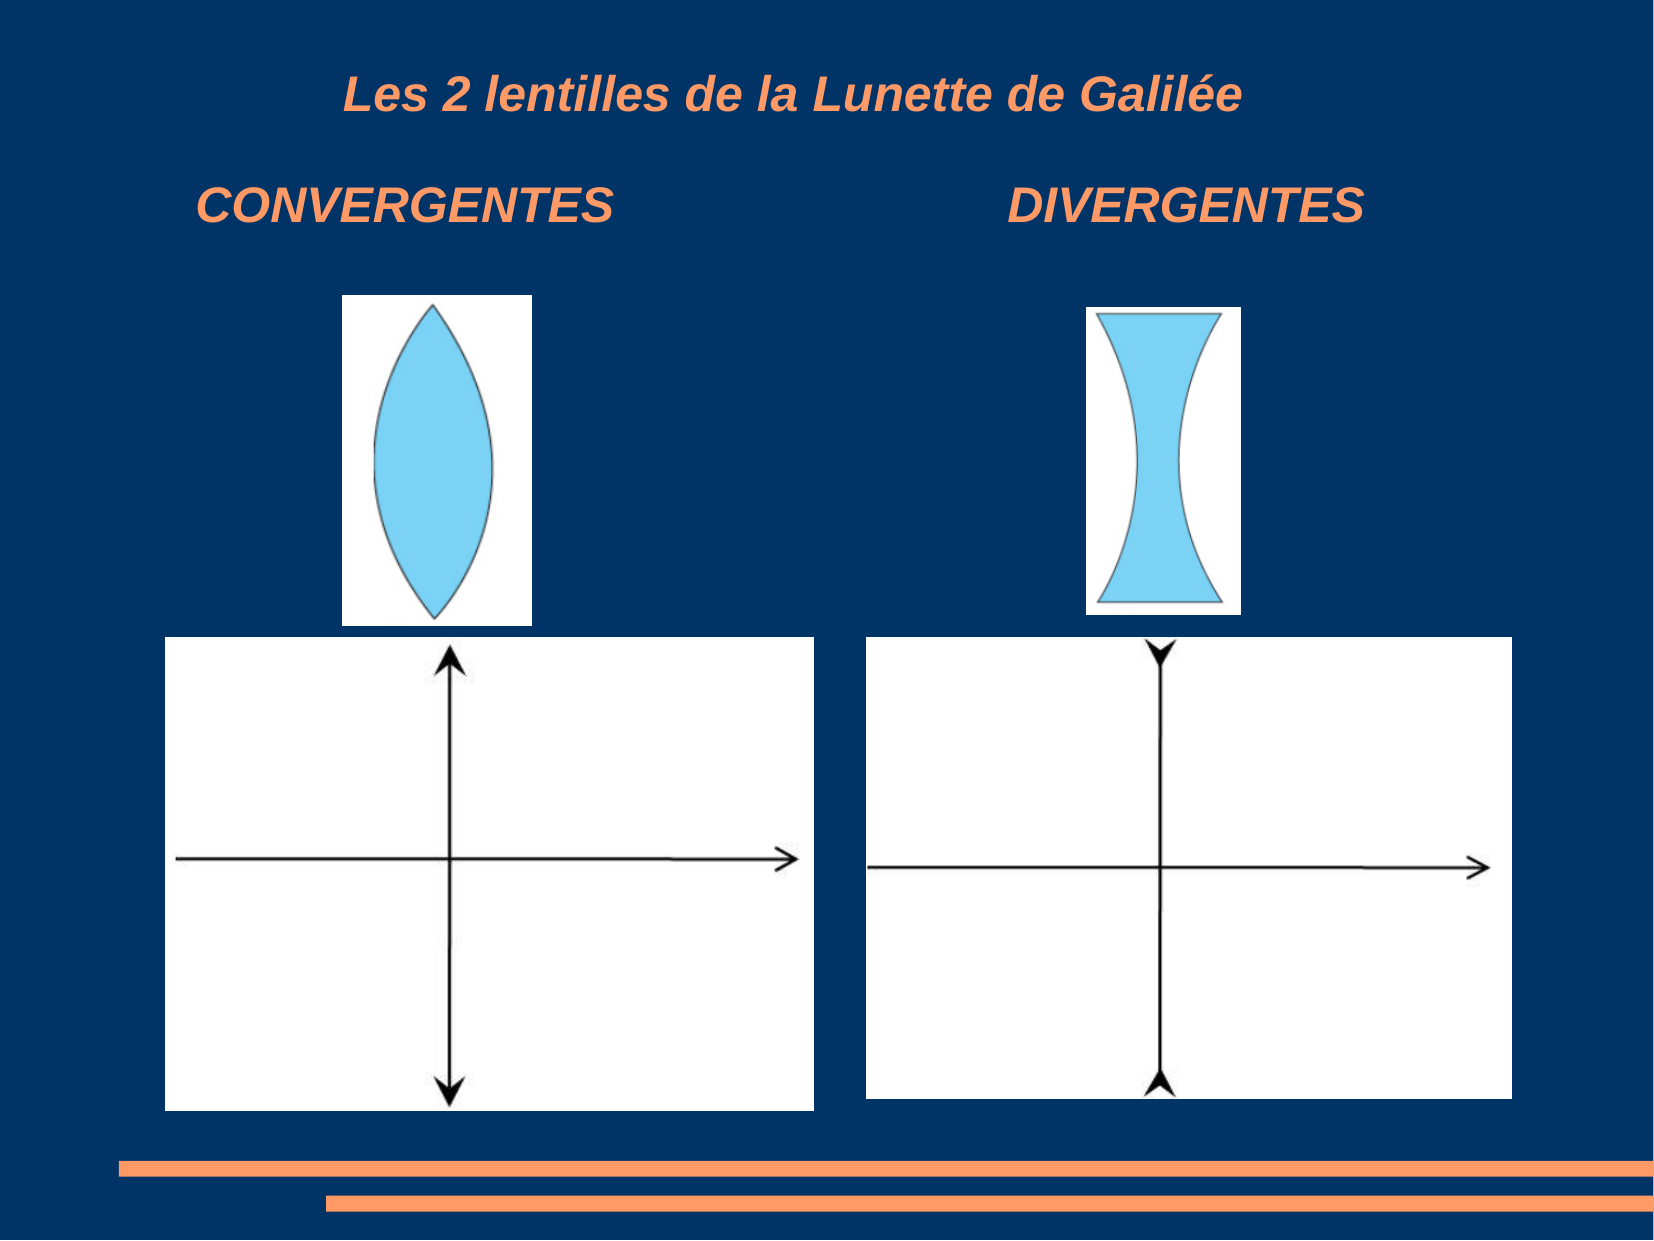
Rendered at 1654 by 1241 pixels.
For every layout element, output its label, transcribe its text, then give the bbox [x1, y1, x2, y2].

picture [165, 637, 814, 1111]
picture [342, 295, 532, 626]
picture [1086, 307, 1241, 615]
title Les 2 lentilles de la Lunette de Galilée CONVERGENTES DIVERGENTES [121, 0, 1534, 237]
picture [866, 637, 1512, 1099]
